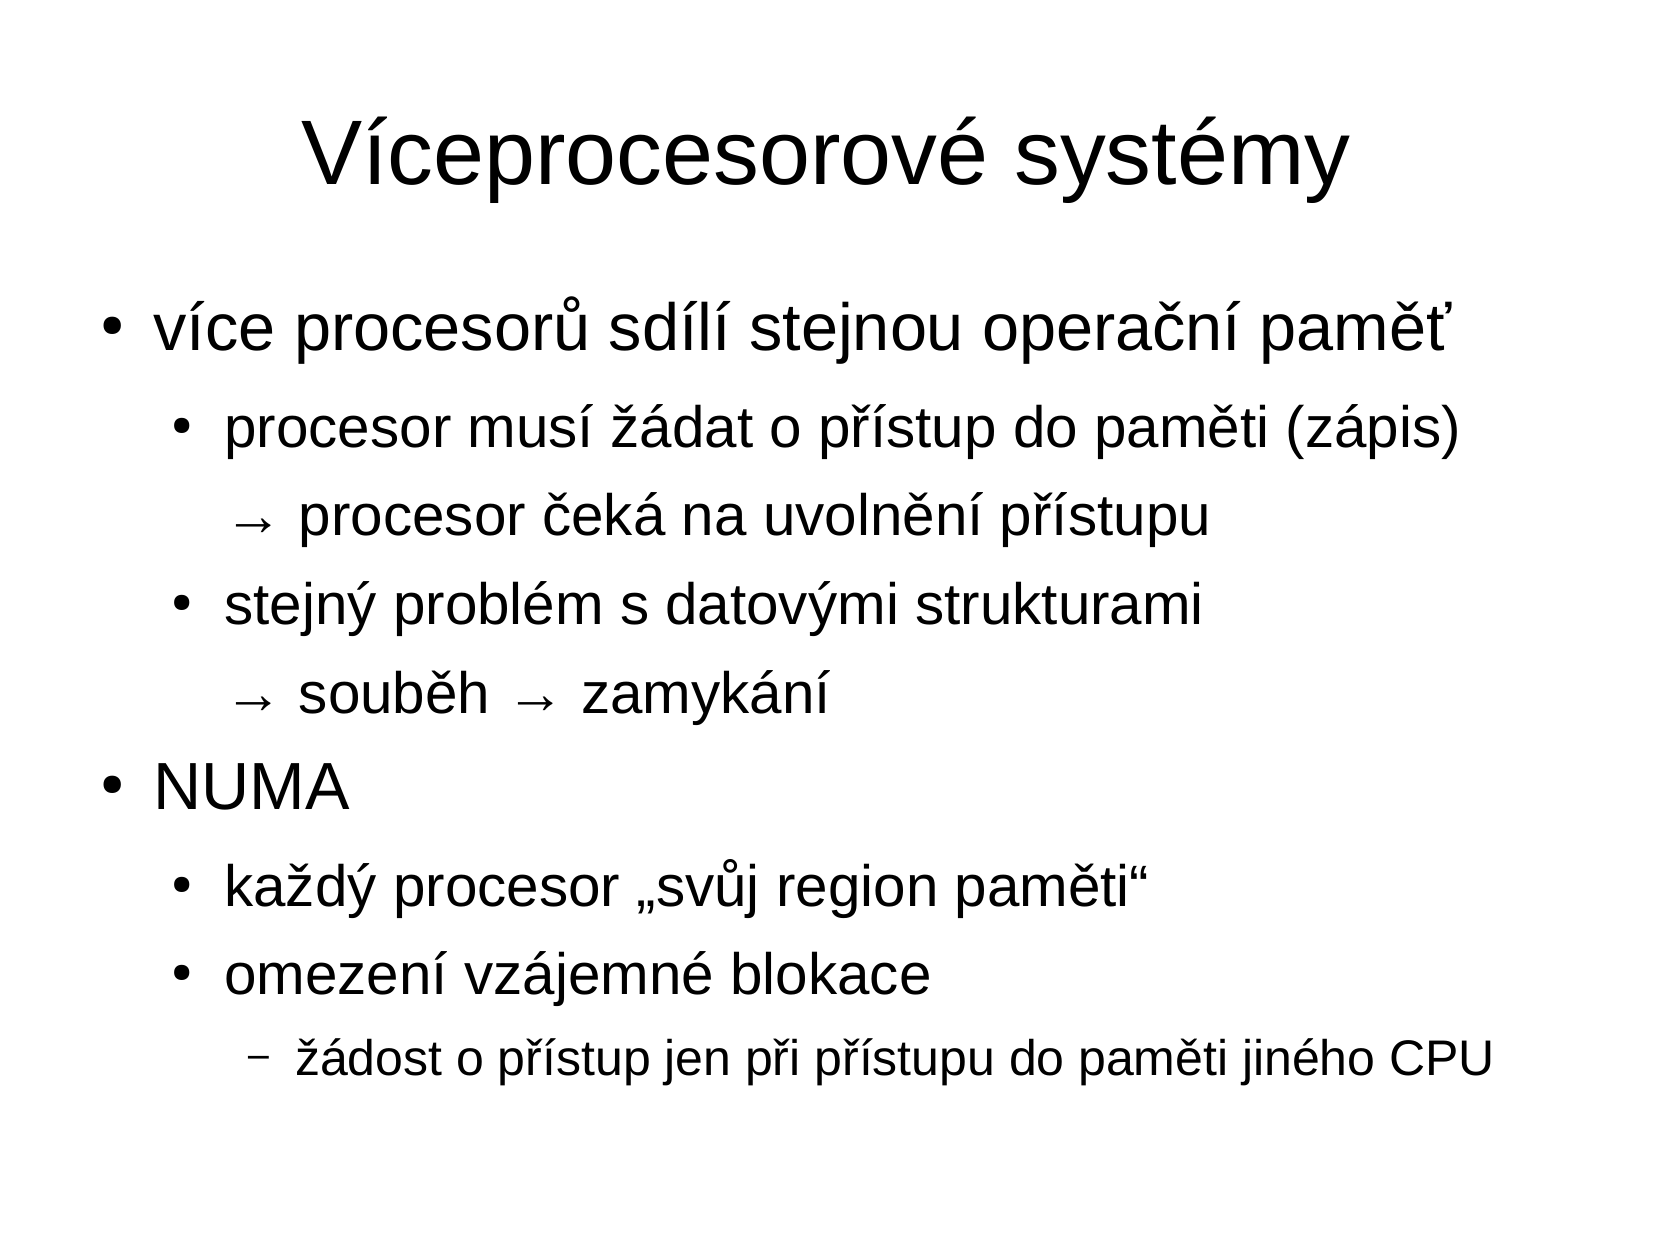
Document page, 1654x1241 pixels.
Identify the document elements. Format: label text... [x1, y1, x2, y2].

list více procesorů sdílí stejnou operační paměť procesor musí žádat o přístup do paměti (zápis) → procesor čeká na uvolnění přístupu stejný problém s datovými strukturami → souběh → zamykání NUMA každý procesor „svůj region paměti“ omezení vzájemné blokace žádost o přístup jen při přístupu do paměti jiného CPU [82, 290, 1571, 1094]
title Víceprocesorové systémy [82, 56, 1571, 250]
